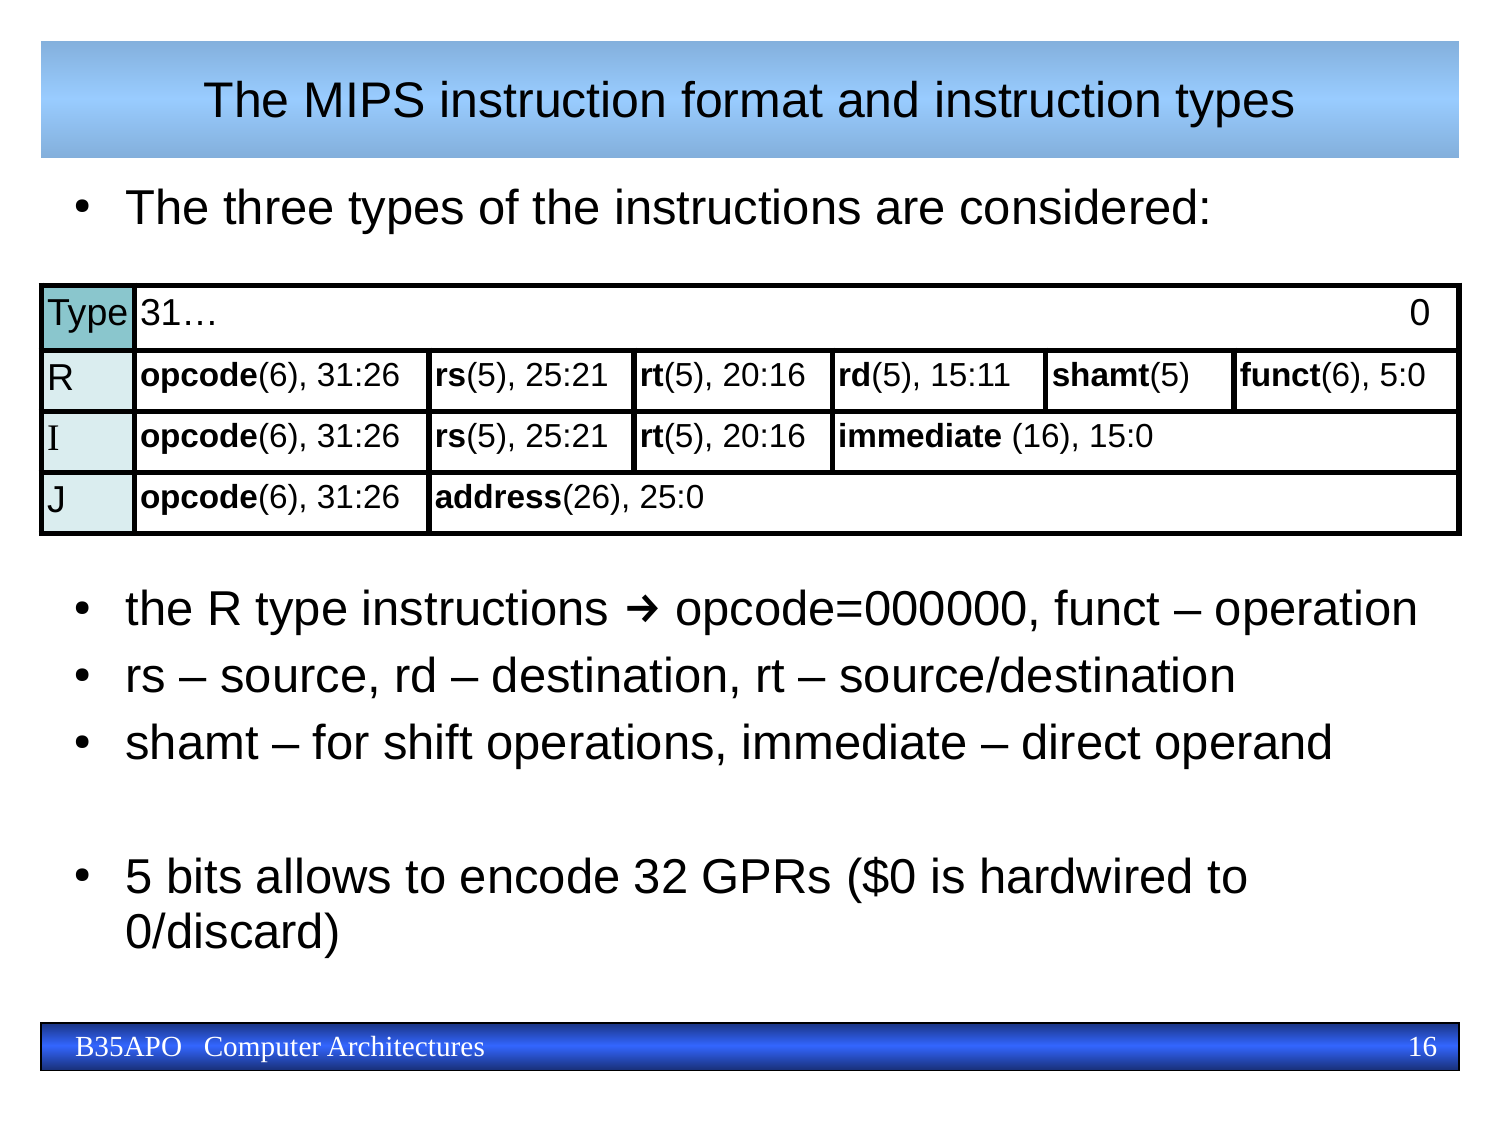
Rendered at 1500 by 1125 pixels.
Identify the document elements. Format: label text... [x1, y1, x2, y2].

table_cell I [44, 414, 132, 470]
table_cell immediate (16), 15:0 [835, 414, 1456, 470]
table_cell opcode(6), 31:26 [137, 414, 426, 470]
table_cell rs(5), 25:21 [432, 414, 631, 470]
table_cell address(26), 25:0 [432, 475, 1456, 531]
table_header 31… 0 [137, 288, 1456, 348]
table_cell rs(5), 25:21 [432, 353, 631, 409]
table_cell J [44, 475, 132, 531]
table_cell rt(5), 20:16 [637, 353, 830, 409]
table_cell opcode(6), 31:26 [137, 475, 426, 531]
title The MIPS instruction format and instruction types [41, 41, 1459, 158]
table_cell rd(5), 15:11 [835, 353, 1043, 409]
table_cell R [44, 353, 132, 409]
table_cell shamt(5) [1048, 353, 1231, 409]
table_cell rt(5), 20:16 [637, 414, 830, 470]
list The three types of the instructions are considered: the R type instructions → opcode=000000, funct – operation rs – source, rd – destination, rt – source/destination shamt – for shift operations, immediate – direct operand 5 bits allows to encode 32 GPRs ($0 is hardwired to 0/discard) [41, 172, 1450, 283]
table_header Type [44, 288, 132, 348]
table_cell funct(6), 5:0 [1237, 353, 1456, 409]
list The three types of the instructions are considered: the R type instructions → opcode=000000, funct – operation rs – source, rd – destination, rt – source/destination shamt – for shift operations, immediate – direct operand 5 bits allows to encode 32 GPRs ($0 is hardwired to 0/discard) [41, 536, 1450, 1013]
table_cell opcode(6), 31:26 [137, 353, 426, 409]
